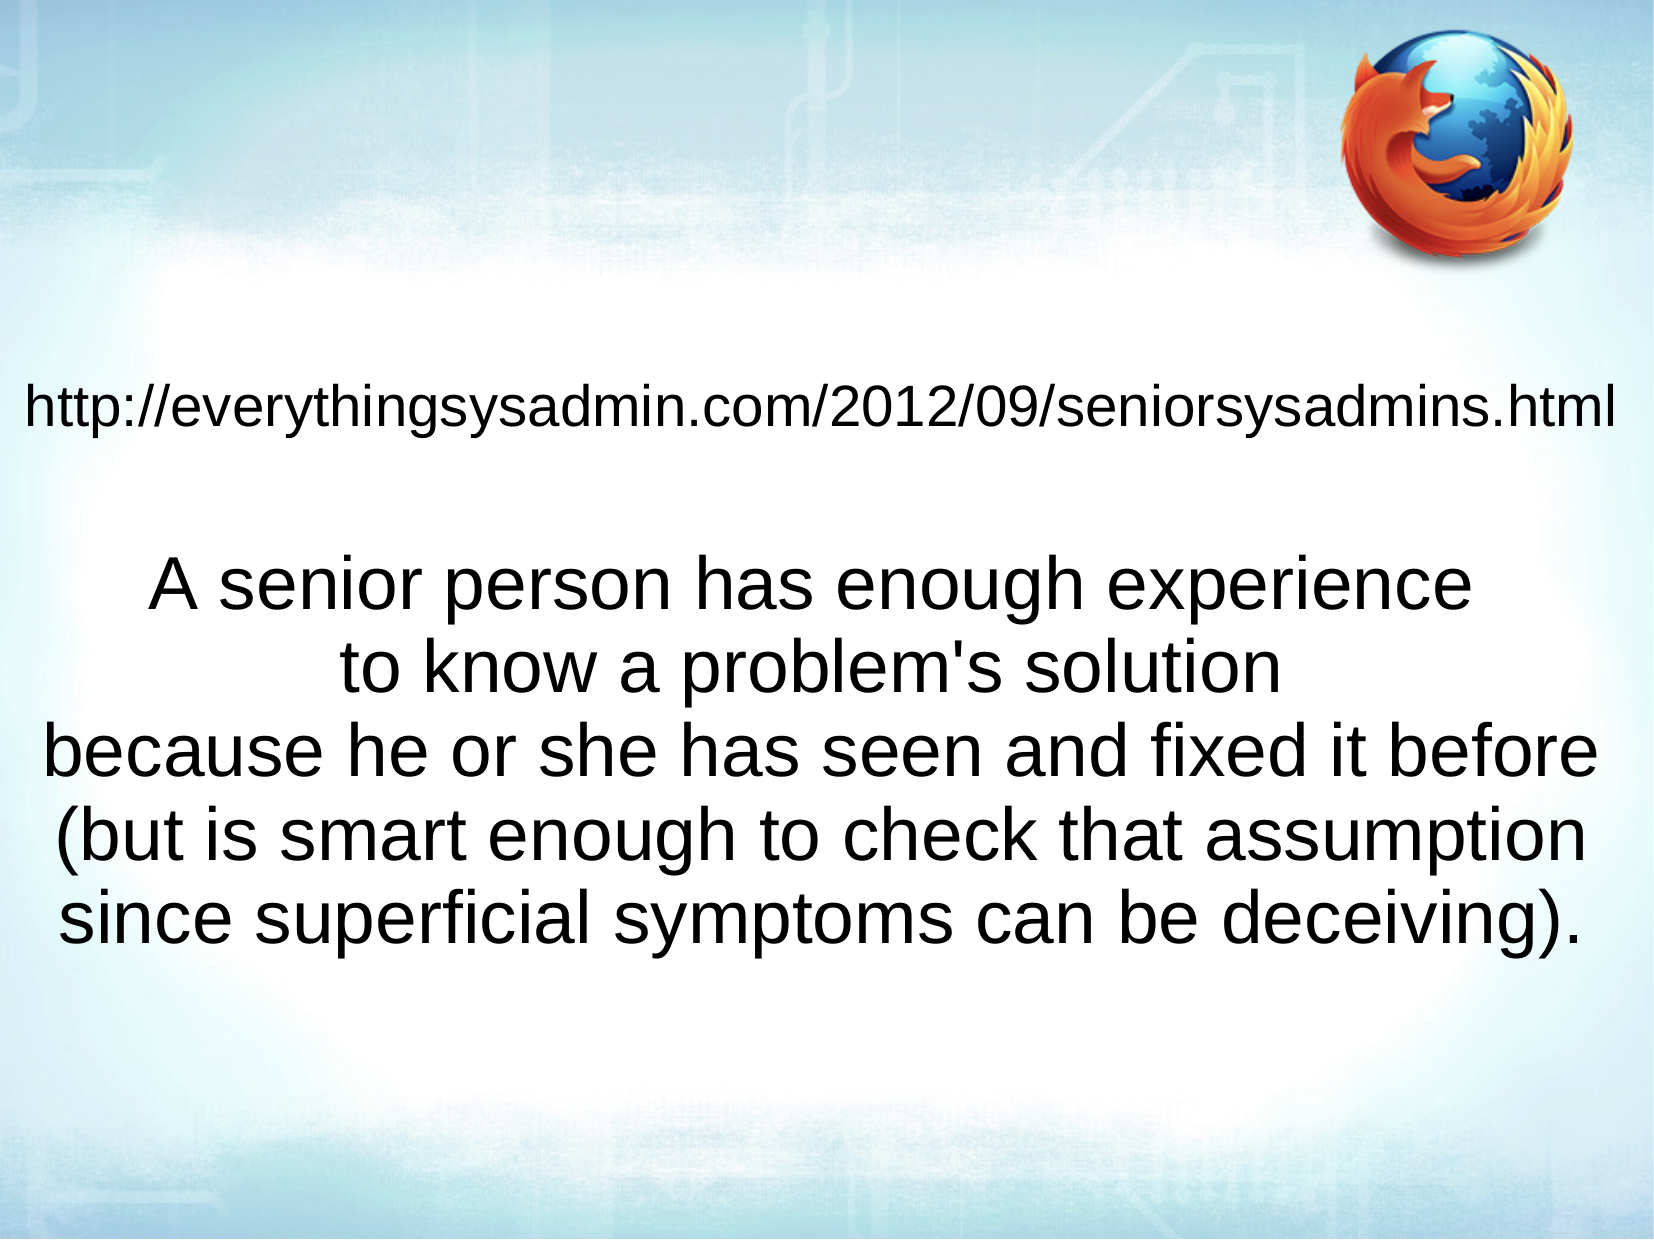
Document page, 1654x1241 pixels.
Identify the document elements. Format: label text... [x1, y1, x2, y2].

title http://everythingsysadmin.com/2012/09/seniorsysadmins.html A senior person has enough experience to know a problem's solution because he or she has seen and fixed it before (but is smart enough to check that assumption since superficial symptoms can be deceiving). [13, 374, 1630, 961]
picture [0, 0, 1654, 1239]
